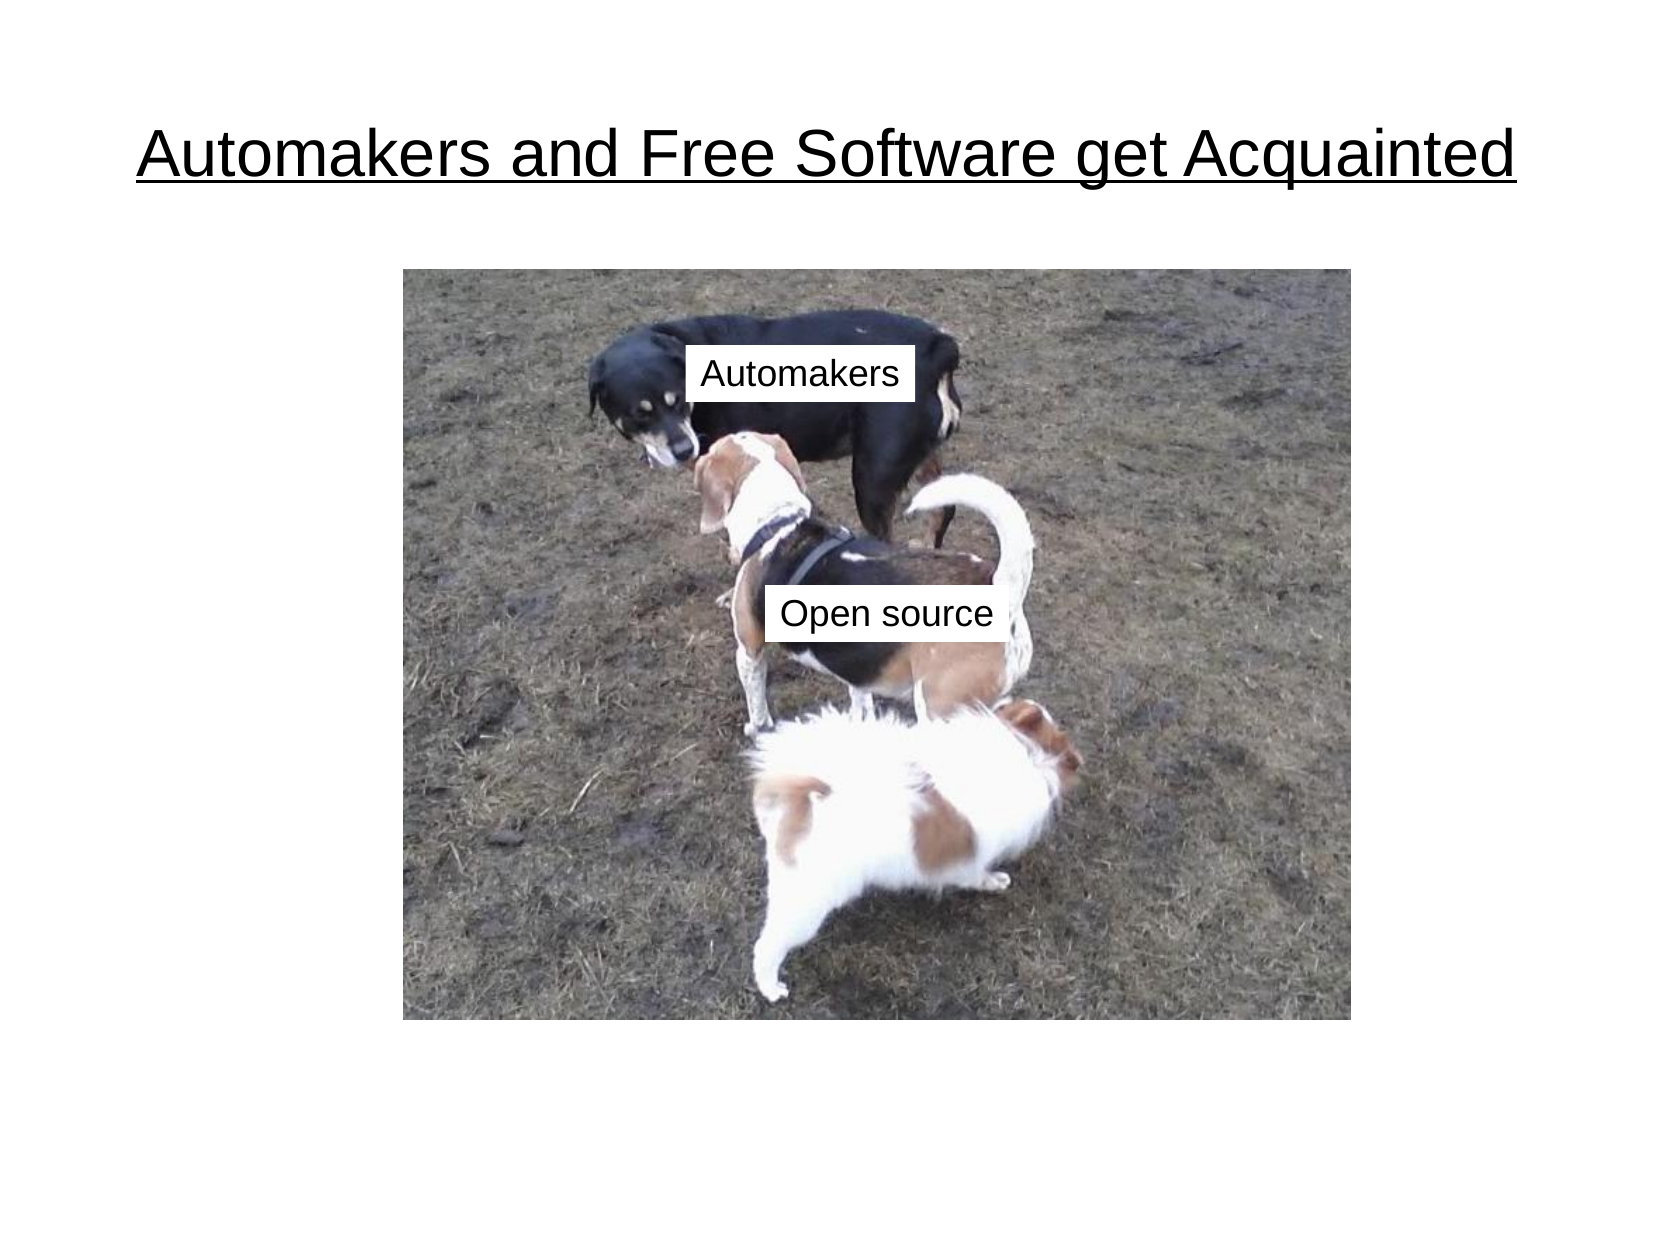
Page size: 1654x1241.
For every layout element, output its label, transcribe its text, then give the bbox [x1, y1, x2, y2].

text_box Open source [765, 585, 1009, 642]
text_box Automakers [685, 345, 916, 402]
picture [403, 269, 1351, 1021]
title Automakers and Free Software get Acquainted [82, 49, 1571, 257]
